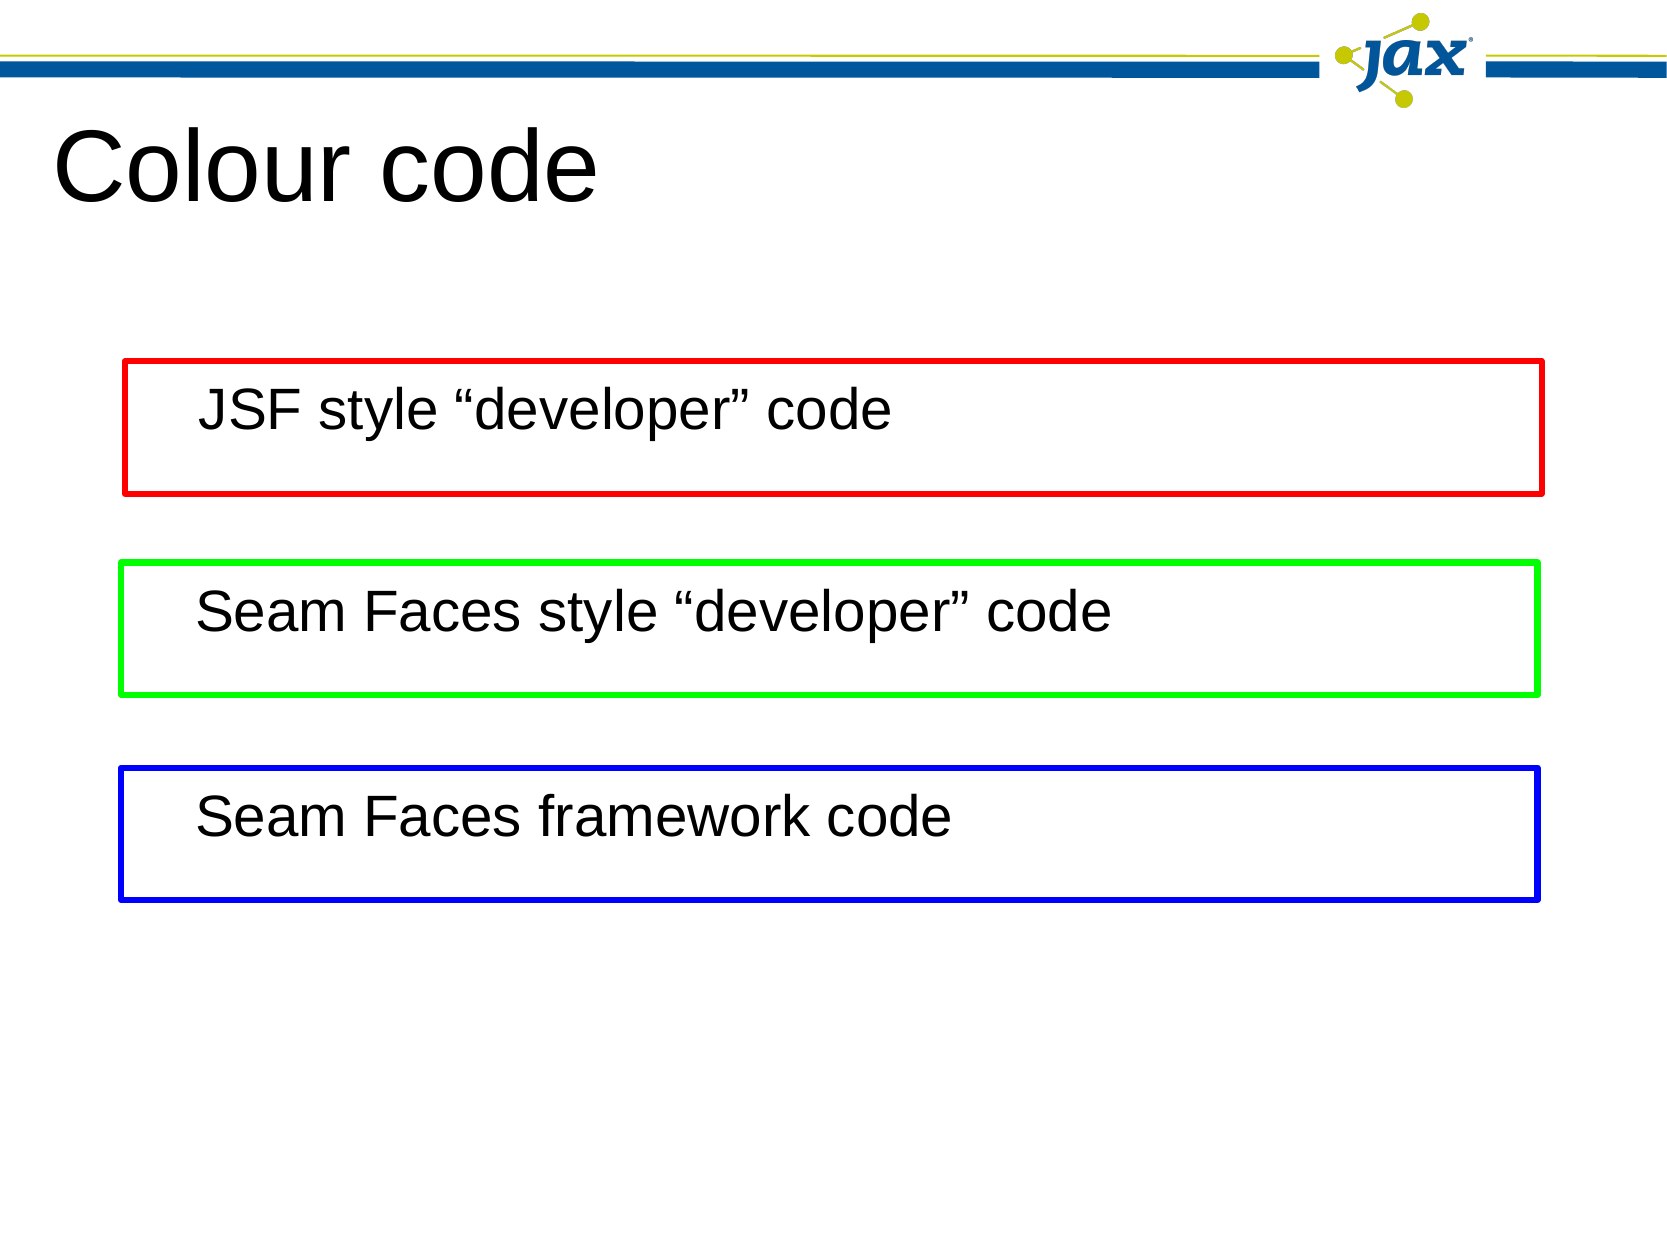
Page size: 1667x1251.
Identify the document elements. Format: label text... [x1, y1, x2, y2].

picture [1335, 13, 1473, 91]
list JSF style “developer” code [124, 361, 1542, 494]
title Colour code [37, 91, 1651, 230]
list Seam Faces style “developer” code [120, 562, 1538, 695]
list Seam Faces framework code [120, 767, 1538, 901]
